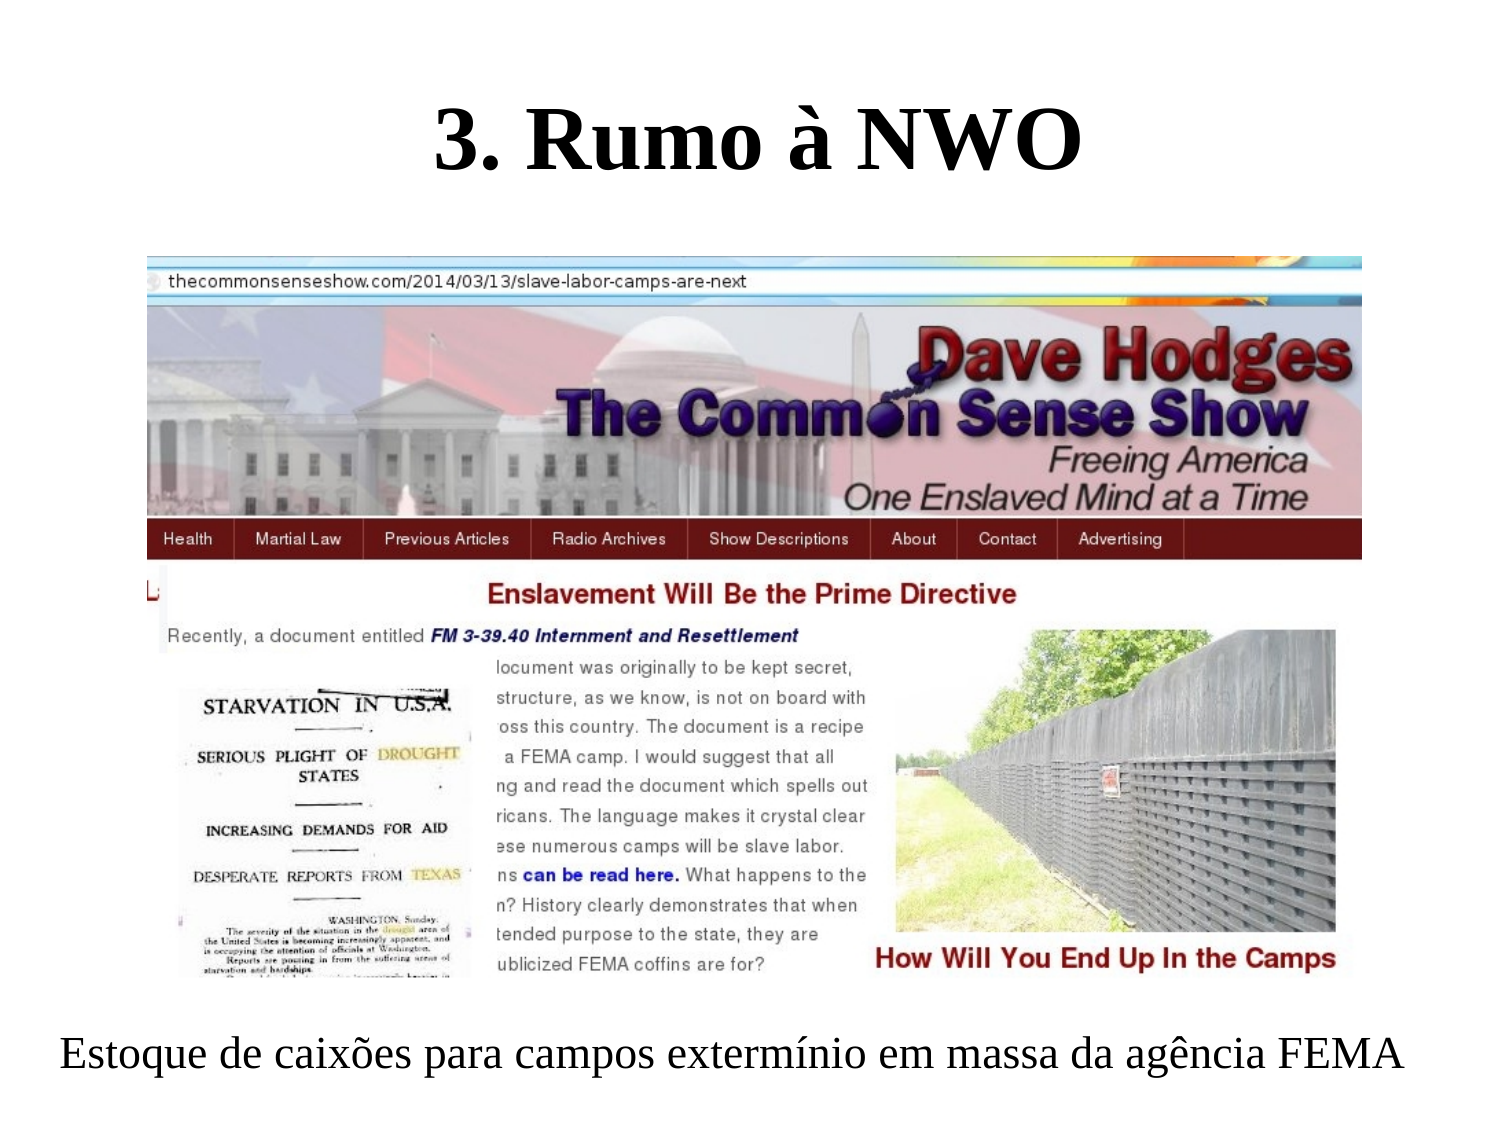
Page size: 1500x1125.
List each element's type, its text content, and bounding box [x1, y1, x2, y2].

text_box Estoque de caixões para campos extermínio em massa da agência FEMA [57, 1027, 1448, 1079]
picture [147, 256, 1362, 979]
title 3. Rumo à NWO [81, 63, 1438, 214]
